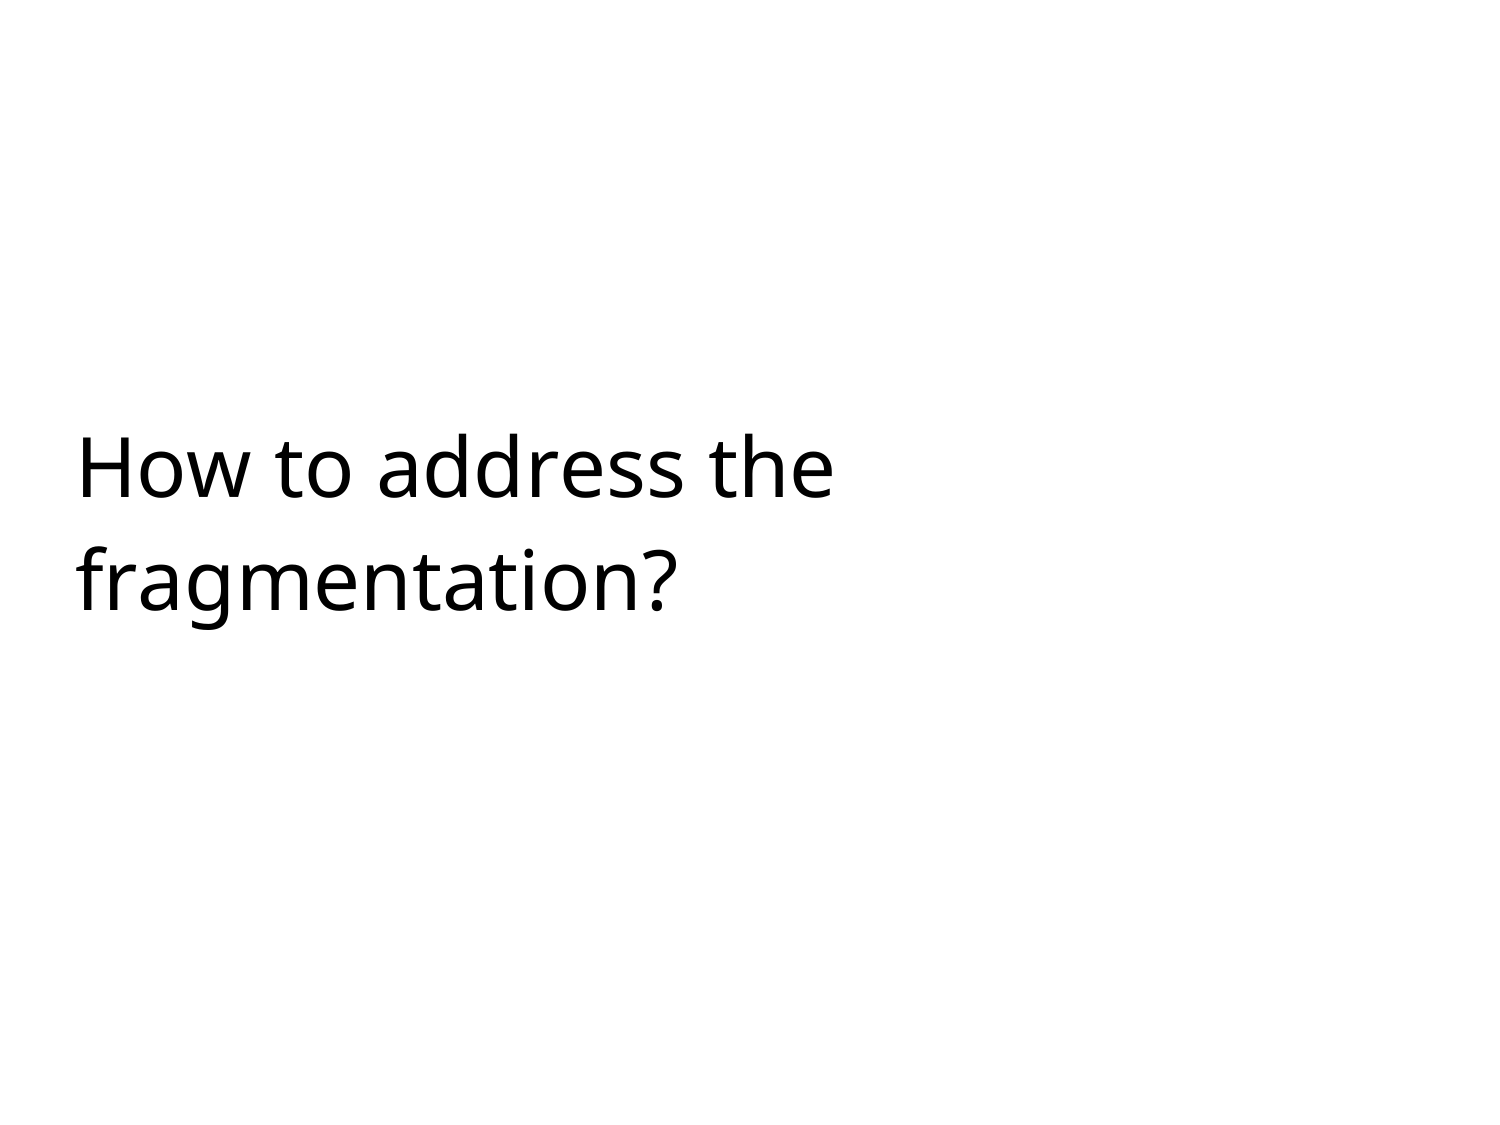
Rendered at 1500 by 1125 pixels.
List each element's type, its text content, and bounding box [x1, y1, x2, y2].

title How to address the fragmentation? [75, 428, 1414, 616]
